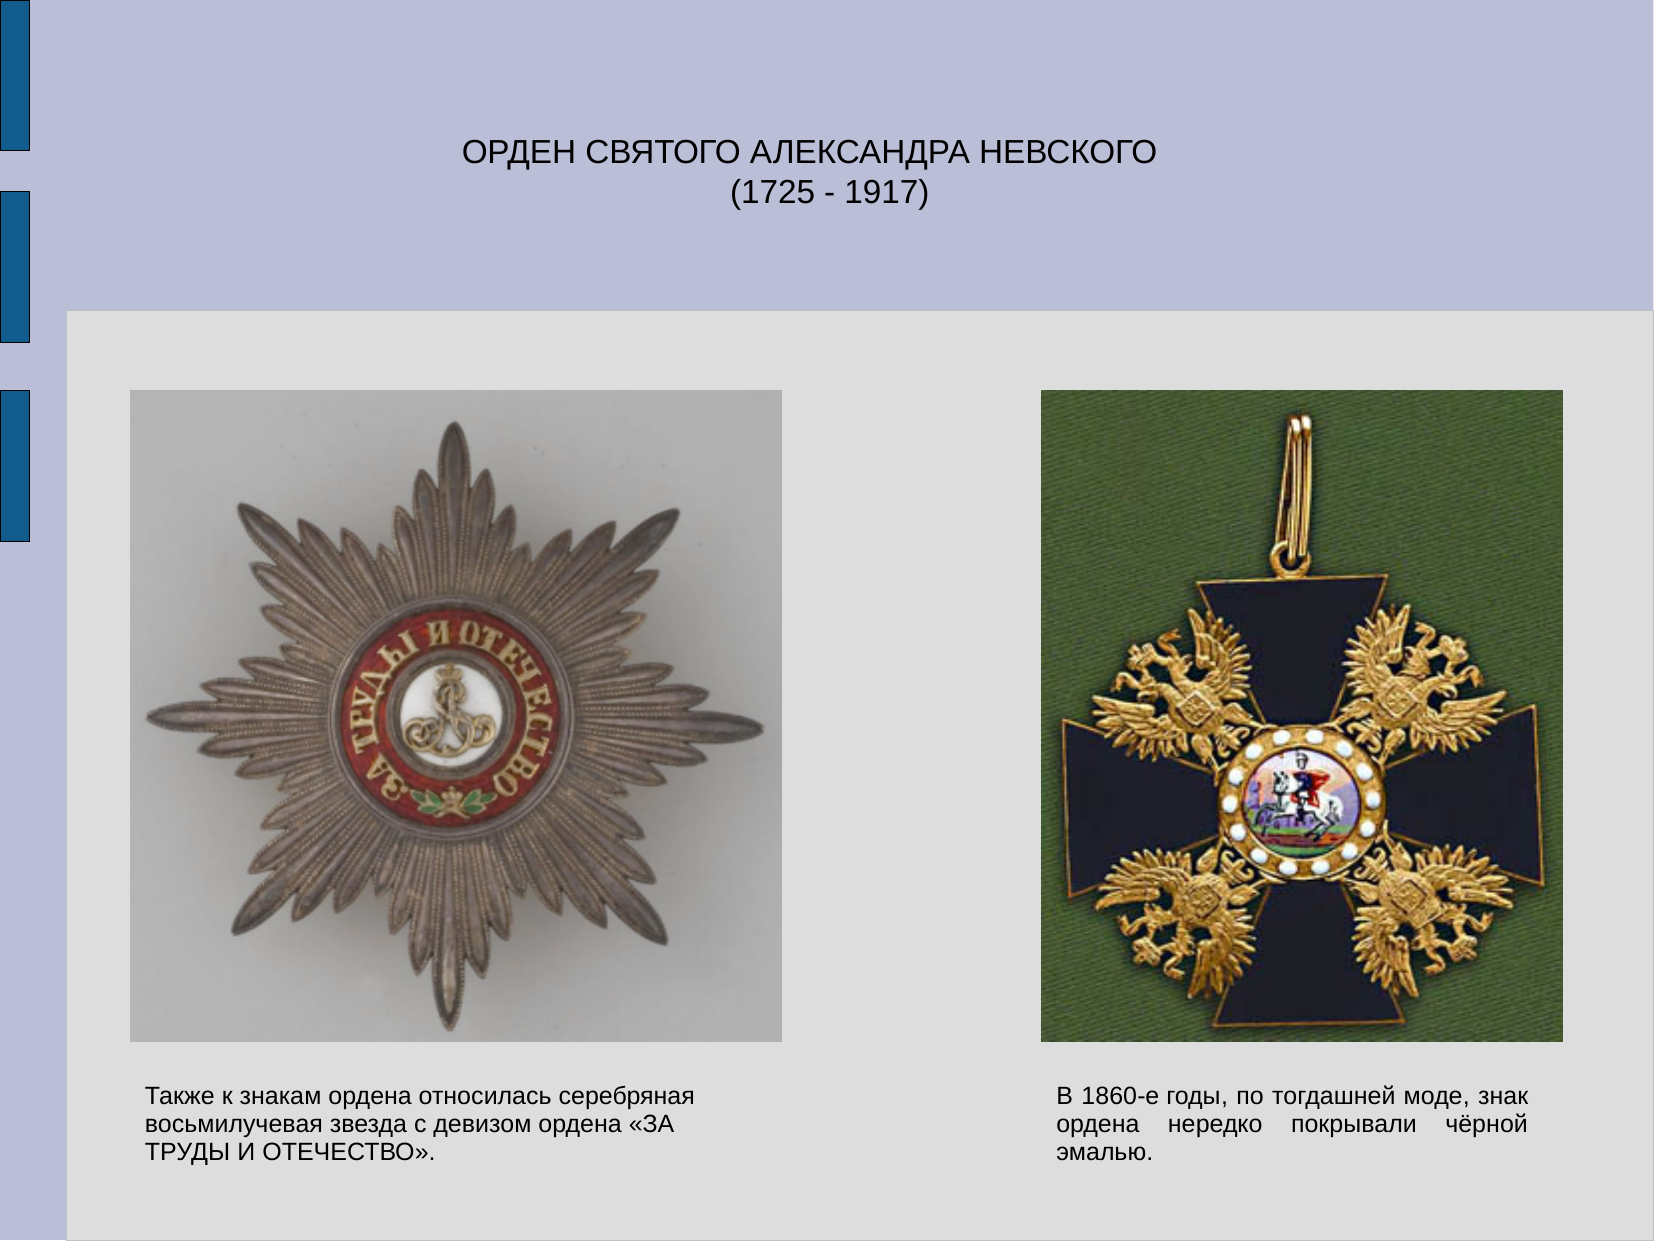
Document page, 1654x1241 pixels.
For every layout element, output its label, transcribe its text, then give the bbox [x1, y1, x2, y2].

picture [130, 390, 782, 1042]
text_box Также к знакам ордена относилась серебряная восьмилучевая звезда с девизом ордена «ЗА ТРУДЫ И ОТЕЧЕСТВО». [130, 1074, 782, 1183]
text_box В 1860-е годы, по тогдашней моде, знак ордена нередко покрывали чёрной эмалью. [1041, 1074, 1563, 1183]
text_box ОРДЕН СВЯТОГО АЛЕКСАНДРА НЕВСКОГО (1725 - 1917) [444, 130, 1269, 261]
picture [1041, 390, 1563, 1042]
